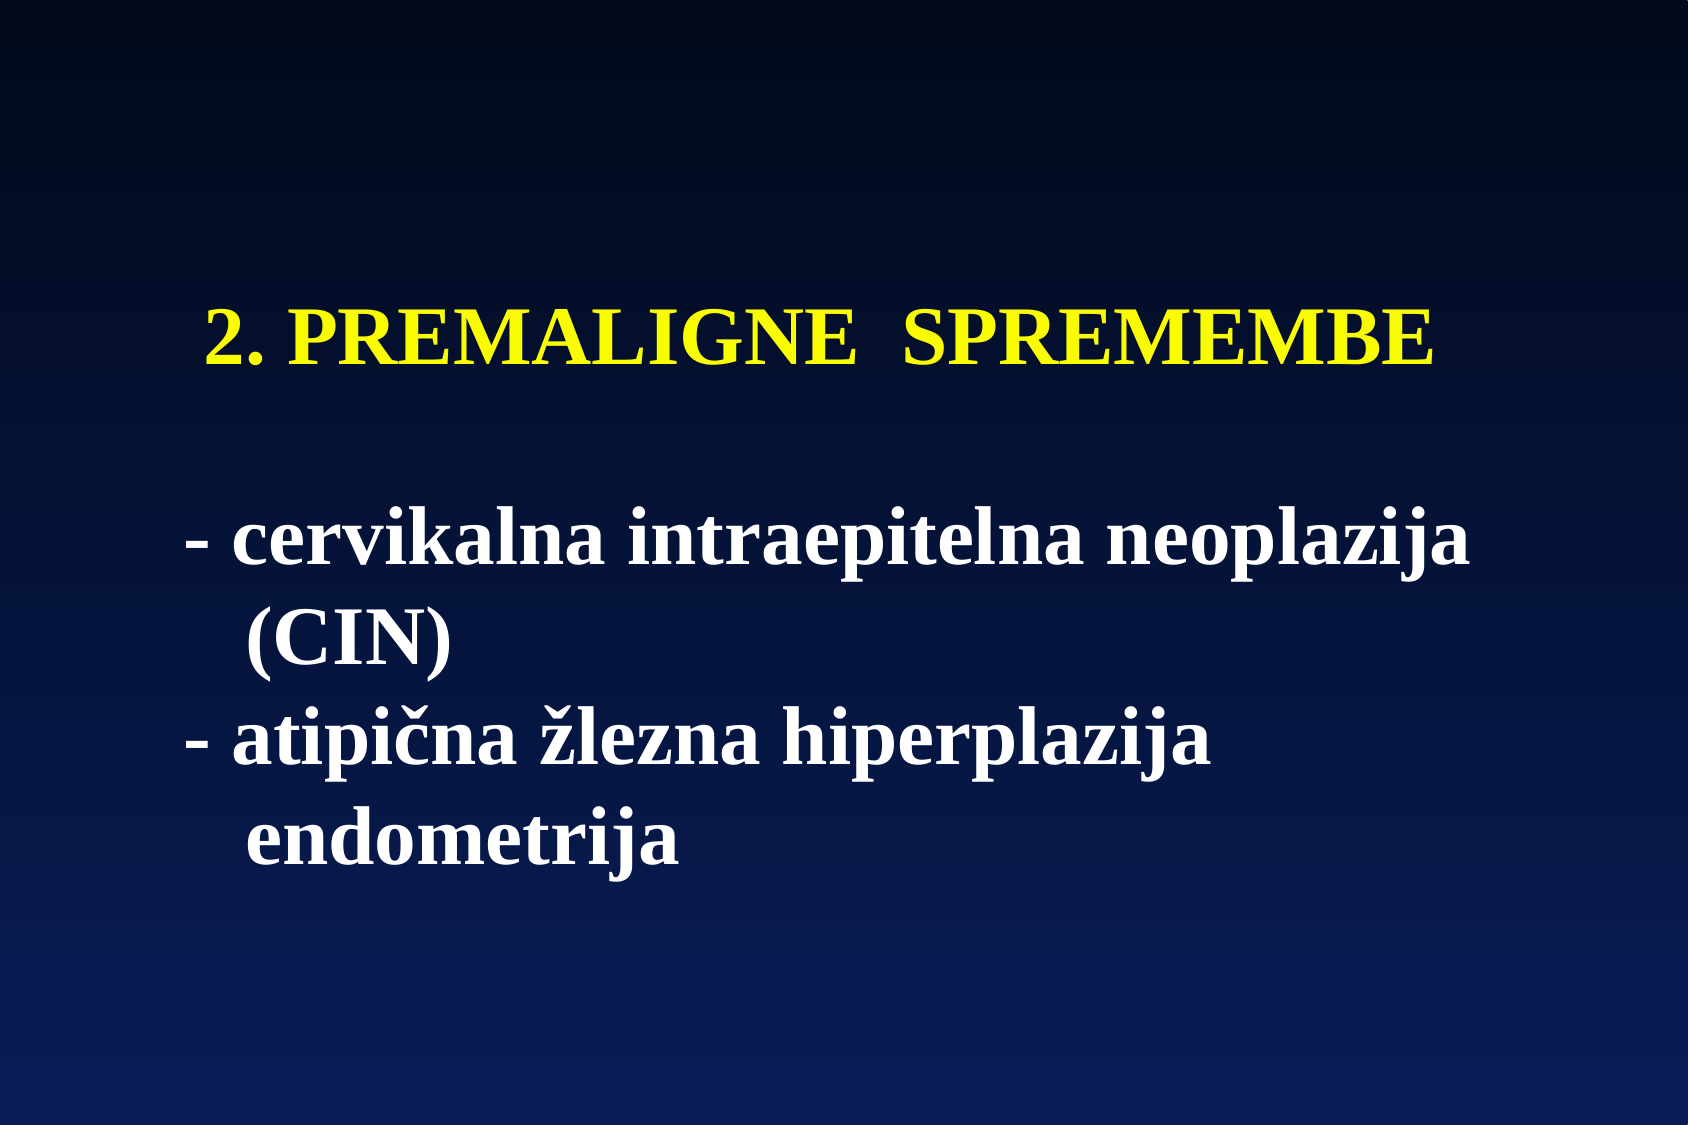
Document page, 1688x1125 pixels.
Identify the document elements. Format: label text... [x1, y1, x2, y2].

title 2. PREMALIGNE SPREMEMBE - cervikalna intraepitelna neoplazija (CIN) - atipična žlezna hiperplazija endometrija [106, 112, 1582, 1050]
subtitle [318, 637, 1369, 925]
